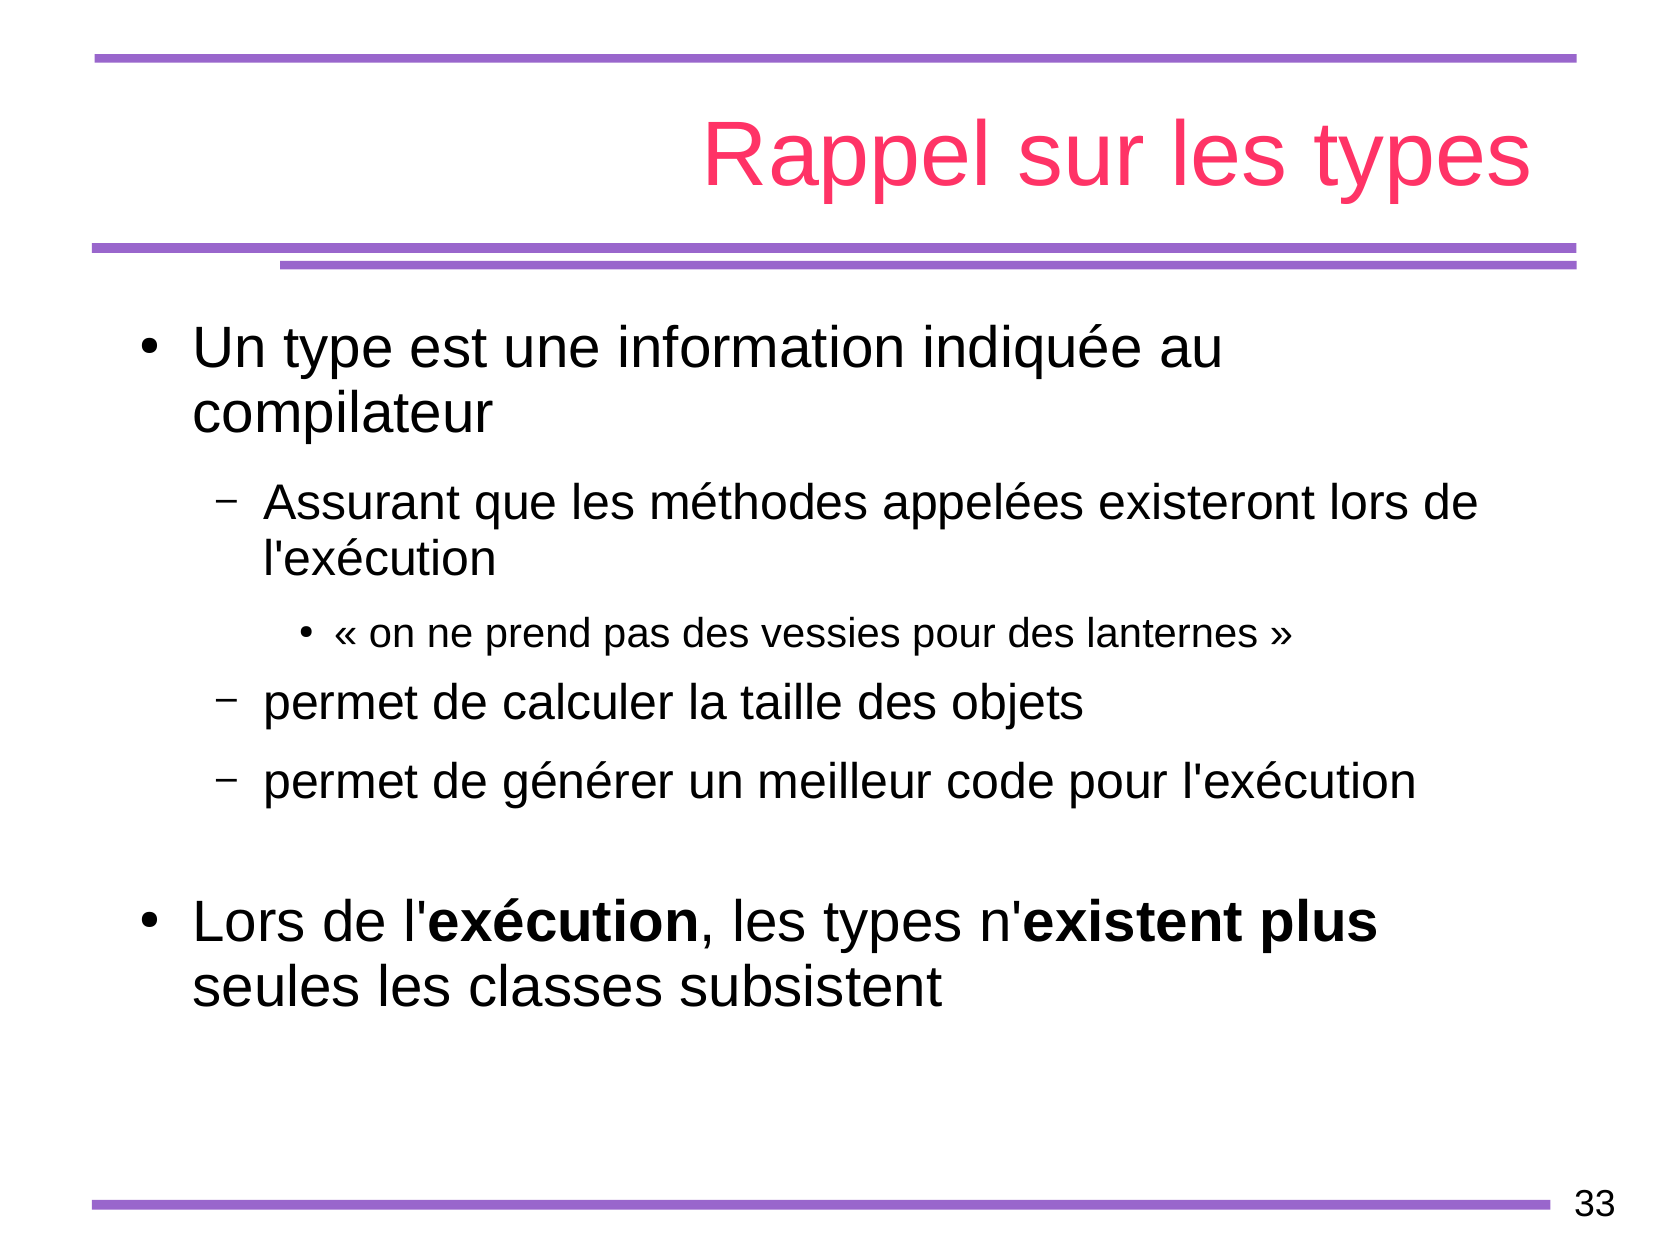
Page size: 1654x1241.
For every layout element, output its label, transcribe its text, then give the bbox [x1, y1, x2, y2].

title Rappel sur les types [121, 49, 1534, 257]
list Un type est une information indiquée au compilateur Assurant que les méthodes appelées existeront lors de l'exécution « on ne prend pas des vessies pour des lanternes » permet de calculer la taille des objets permet de générer un meilleur code pour l'exécution Lors de l'exécution, les types n'existent plus seules les classes subsistent [121, 315, 1534, 1019]
